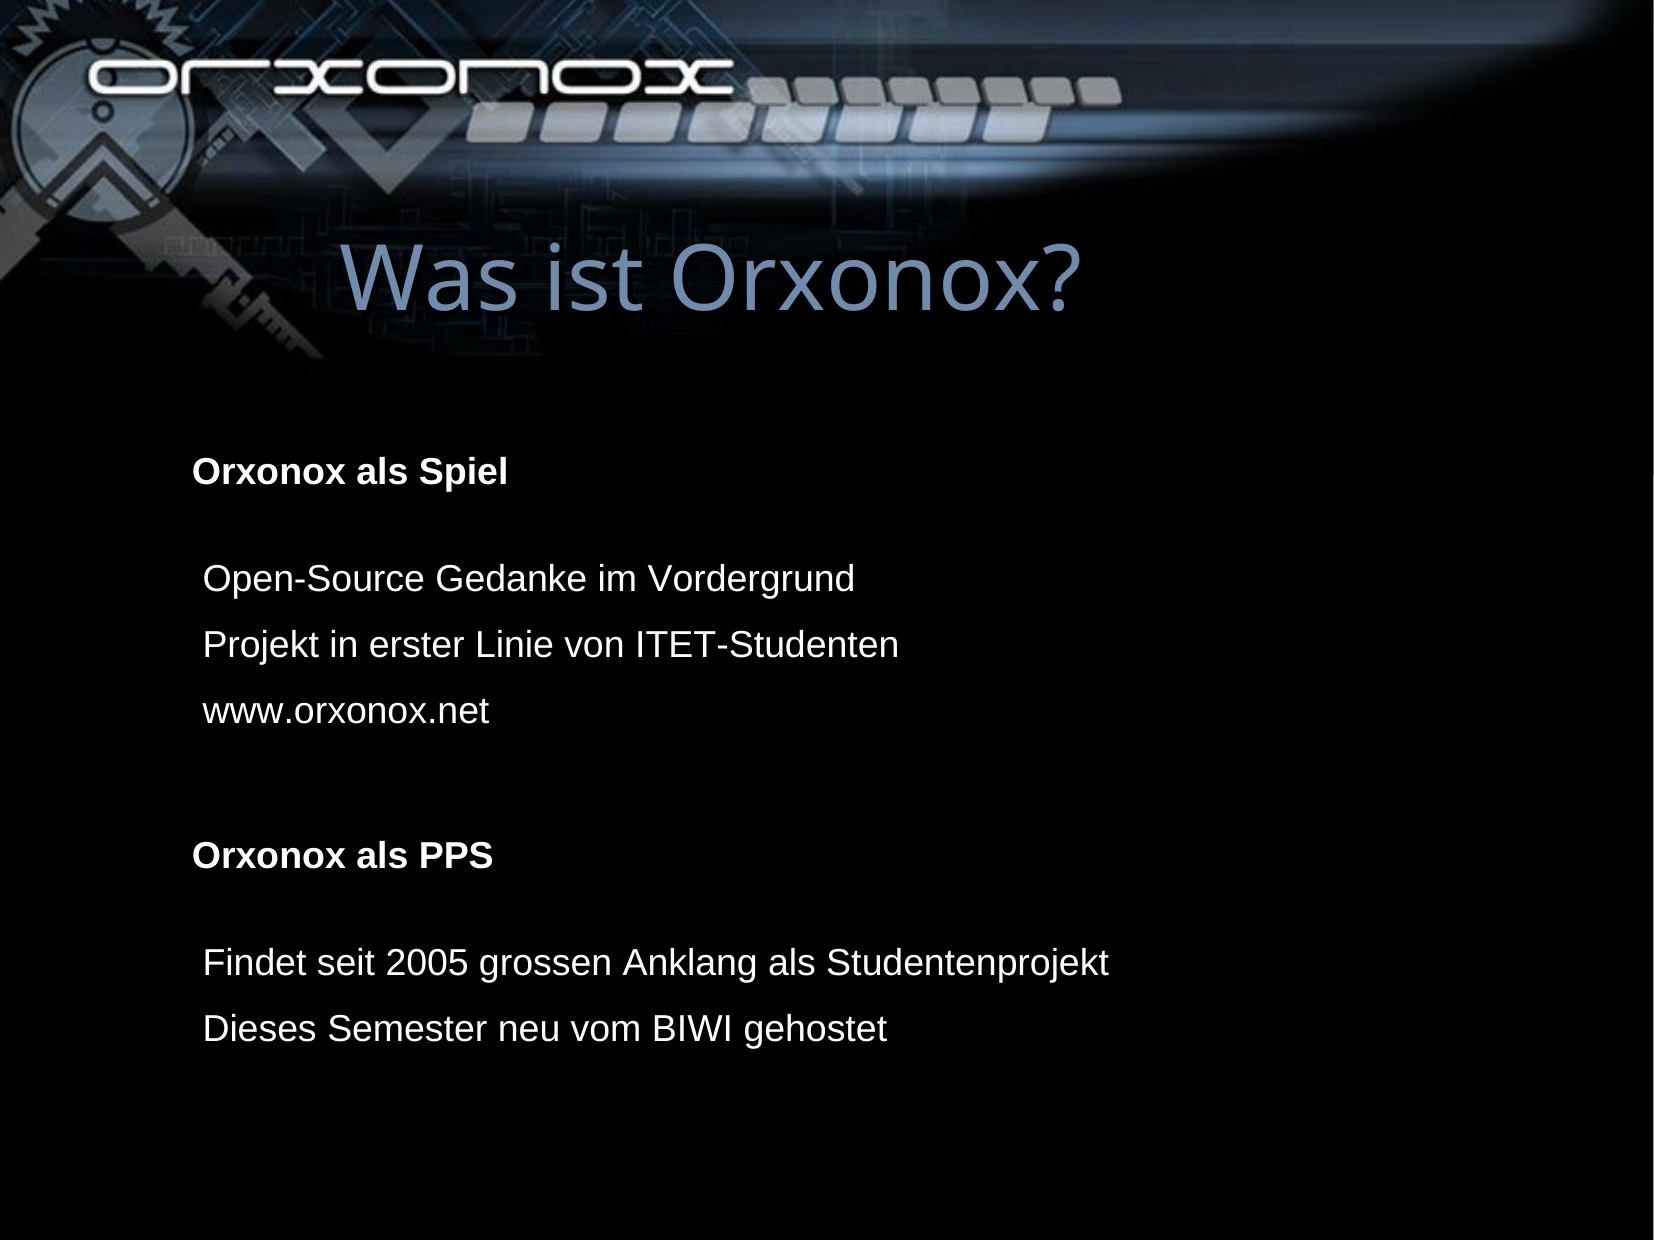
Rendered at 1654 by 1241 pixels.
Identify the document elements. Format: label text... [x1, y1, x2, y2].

text_box Orxonox als Spiel Open-Source Gedanke im Vordergrund Projekt in erster Linie von ITET-Studenten www.orxonox.net [177, 442, 1359, 739]
picture [0, 0, 1654, 475]
text_box Orxonox als PPS Findet seit 2005 grossen Anklang als Studentenprojekt Dieses Semester neu vom BIWI gehostet [177, 826, 1359, 1057]
text_box Was ist Orxonox? [324, 205, 1536, 328]
